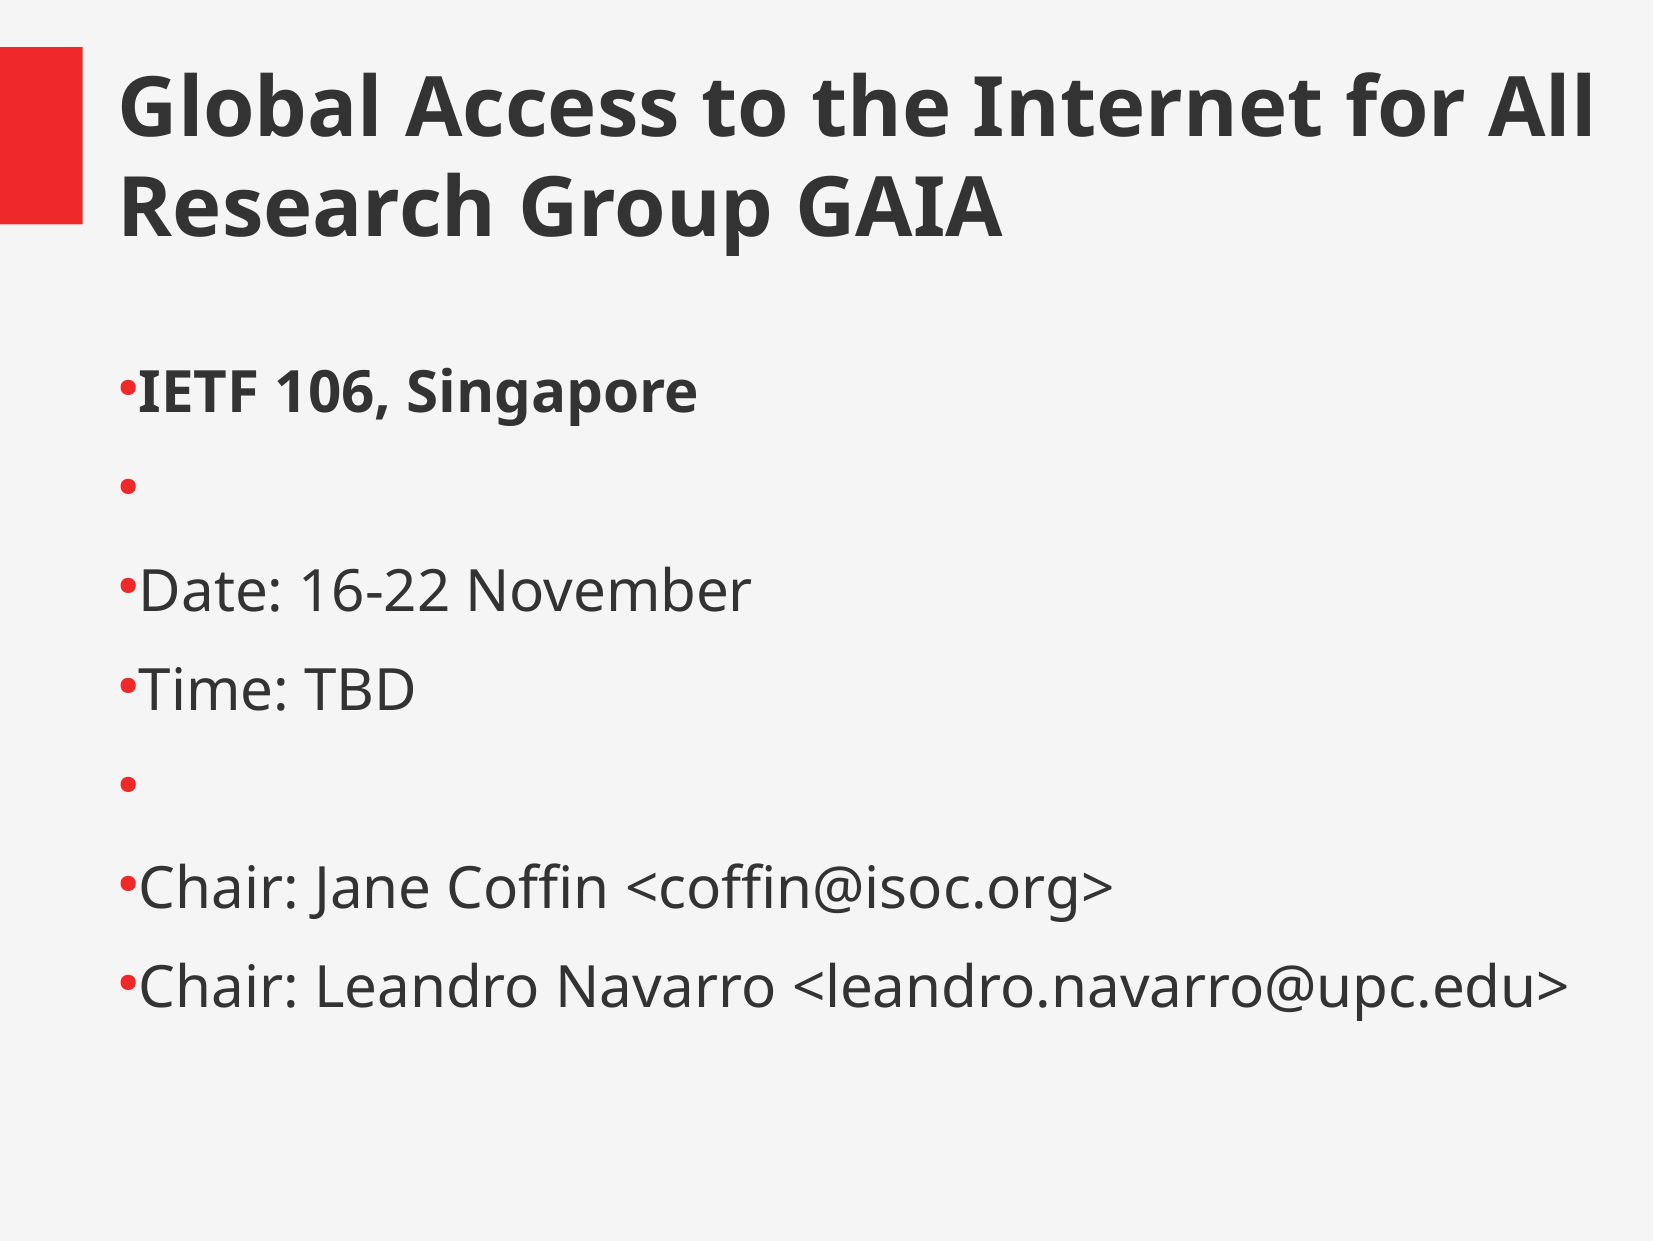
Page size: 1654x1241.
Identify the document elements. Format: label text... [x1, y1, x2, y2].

list IETF 106, Singapore Date: 16-22 November Time: TBD Chair: Jane Coffin <coffin@isoc.org> Chair: Leandro Navarro <leandro.navarro@upc.edu> [117, 354, 1621, 1026]
title Global Access to the Internet for All Research Group GAIA [117, 49, 1617, 257]
